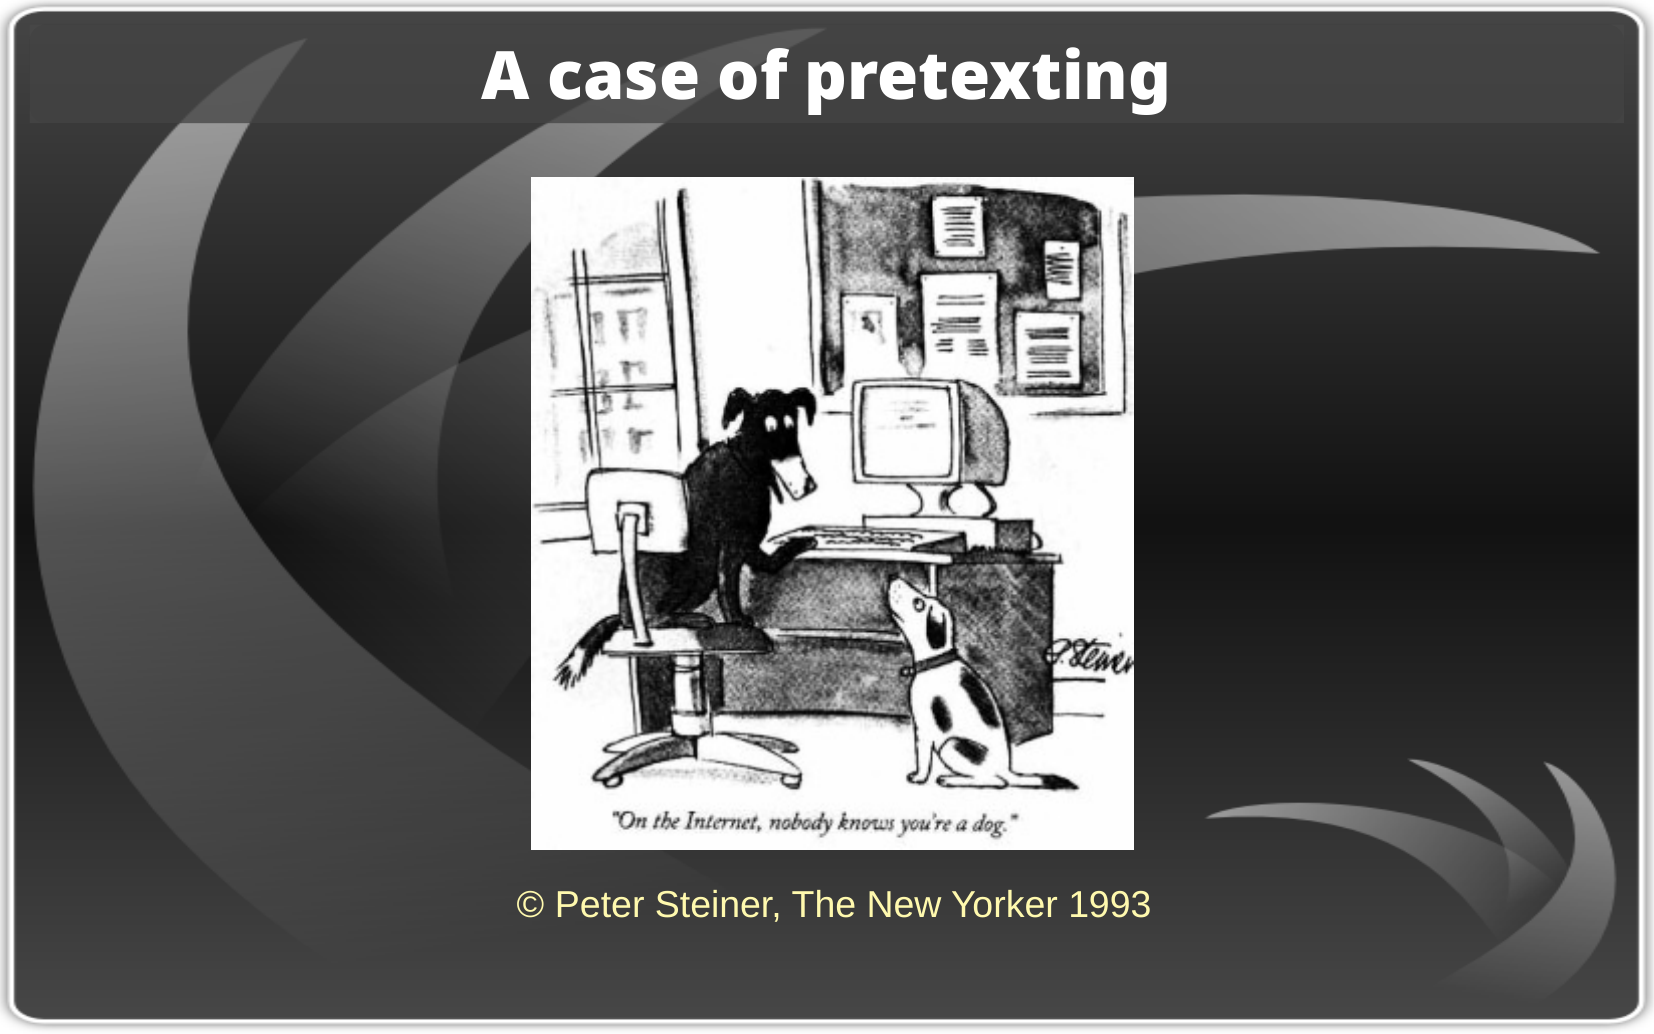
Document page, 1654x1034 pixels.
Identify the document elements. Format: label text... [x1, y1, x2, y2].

text_box © Peter Steiner, The New Yorker 1993 [501, 875, 1211, 975]
title A case of pretexting [29, 24, 1625, 124]
picture [0, 0, 1654, 1034]
